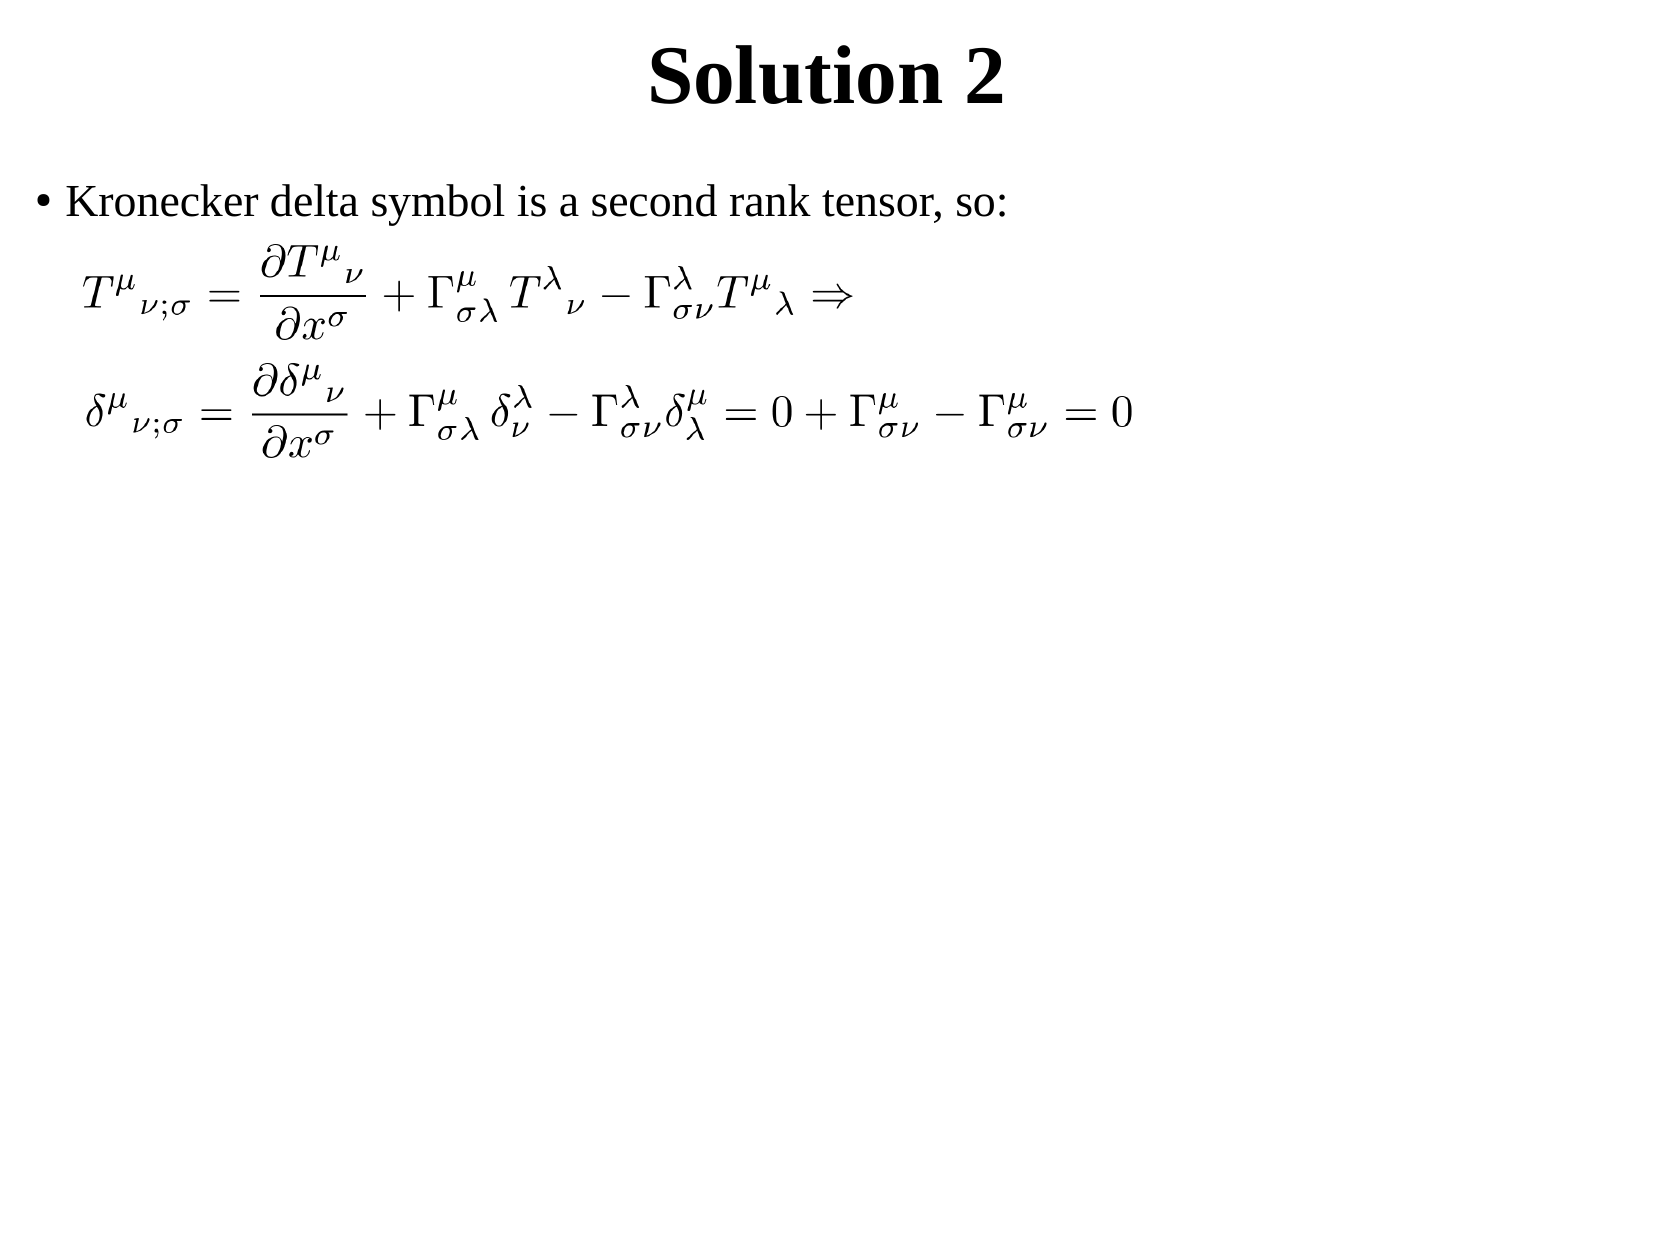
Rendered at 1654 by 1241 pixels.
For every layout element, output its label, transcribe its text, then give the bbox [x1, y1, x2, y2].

text_box Kronecker delta symbol is a second rank tensor, so: [35, 175, 1051, 248]
title Solution 2 [82, 25, 1571, 115]
picture [82, 248, 853, 340]
picture [86, 362, 1132, 458]
